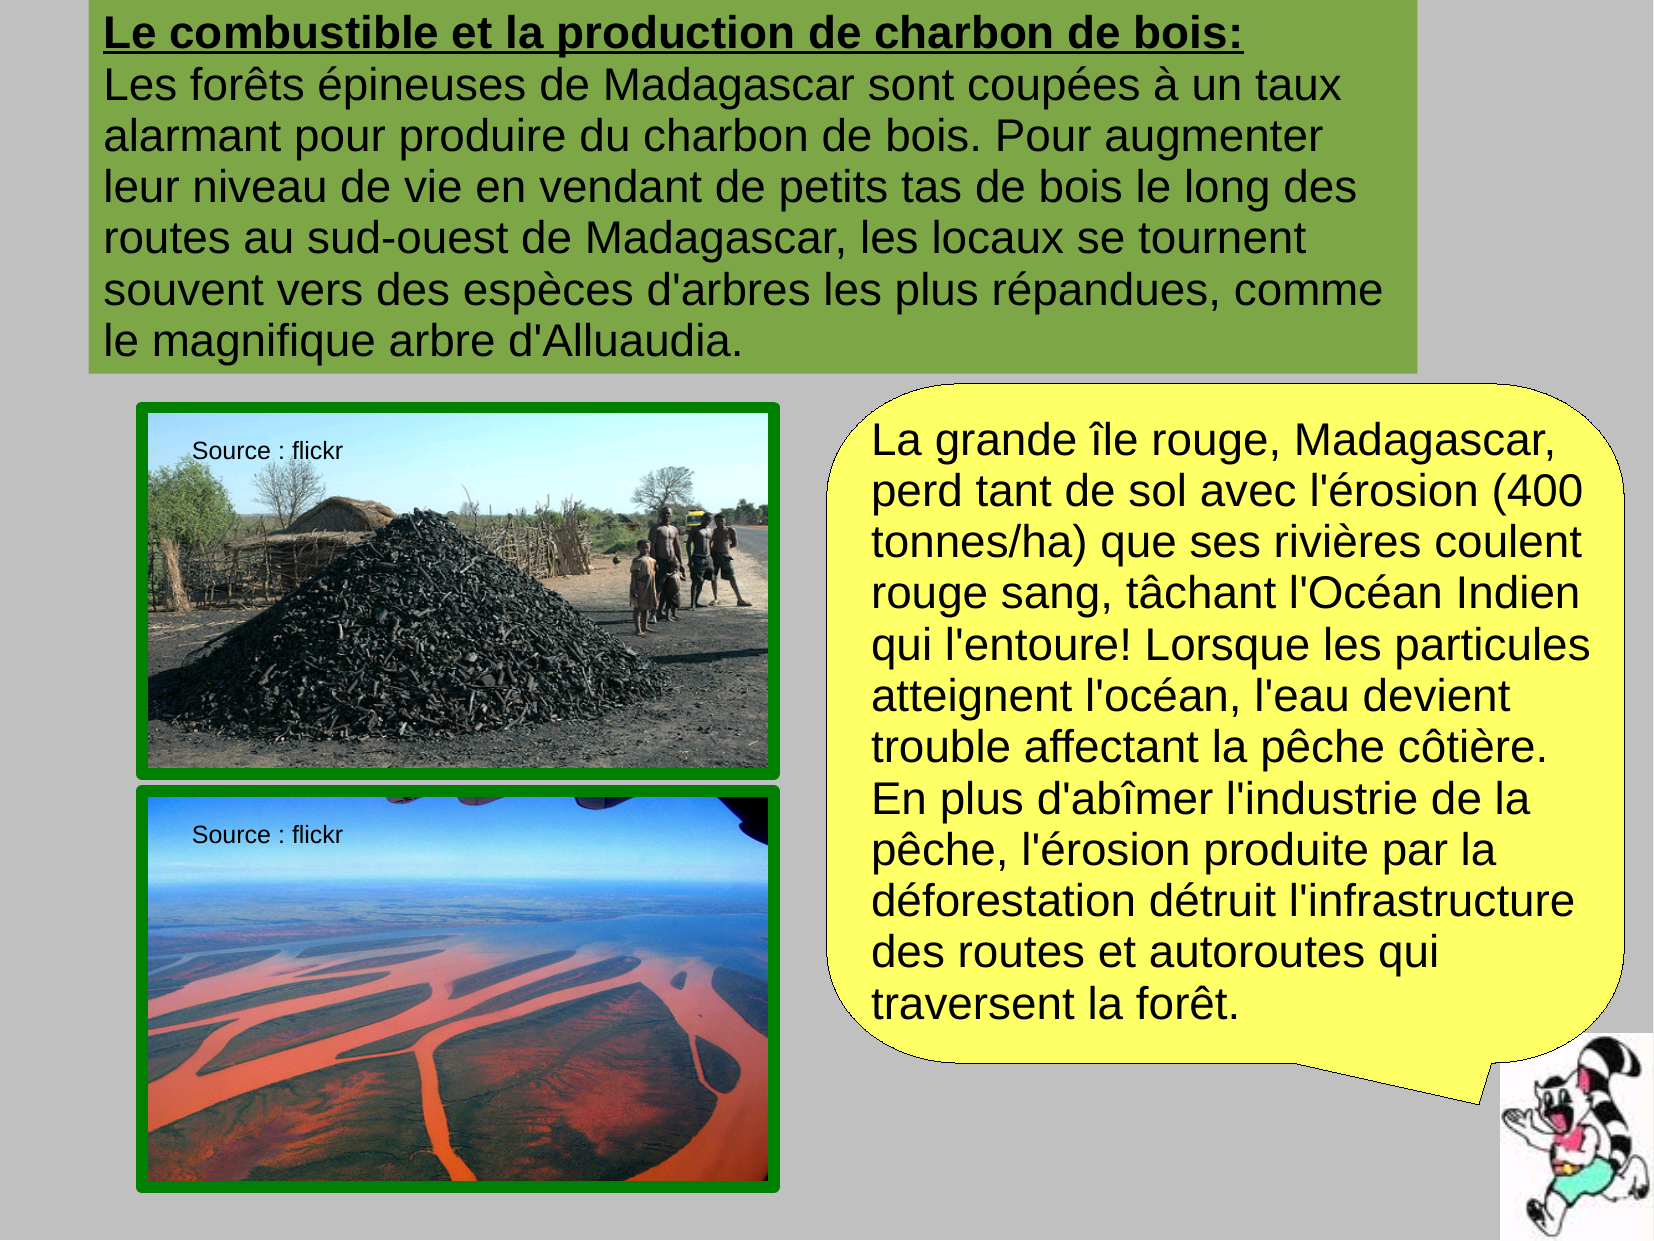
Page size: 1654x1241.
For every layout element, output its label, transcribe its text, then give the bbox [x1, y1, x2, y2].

text_box [826, 426, 856, 1021]
picture [147, 413, 768, 768]
picture [1500, 1033, 1654, 1241]
text_box Source : flickr [177, 813, 502, 857]
text_box Source : flickr [177, 429, 502, 473]
text_box La grande île rouge, Madagascar, perd tant de sol avec l'érosion (400 tonnes/ha) que ses rivières coulent rouge sang, tâchant l'Océan Indien qui l'entoure! Lorsque les particules atteignent l'océan, l'eau devient trouble affectant la pêche côtière. En plus d'abîmer l'industrie de la pêche, l'érosion produite par la déforestation détruit l'infrastructure des routes et autoroutes qui traversent la forêt. [856, 406, 1625, 1034]
picture [147, 797, 768, 1182]
text_box [870, 1034, 1581, 1105]
text_box [880, 383, 1571, 406]
text_box Le combustible et la production de charbon de bois: Les forêts épineuses de Madagascar sont coupées à un taux alarmant pour produire du charbon de bois. Pour augmenter leur niveau de vie en vendant de petits tas de bois le long des routes au sud-ouest de Madagascar, les locaux se tournent souvent vers des espèces d'arbres les plus répandues, comme le magnifique arbre d'Alluaudia. [88, 0, 1418, 374]
